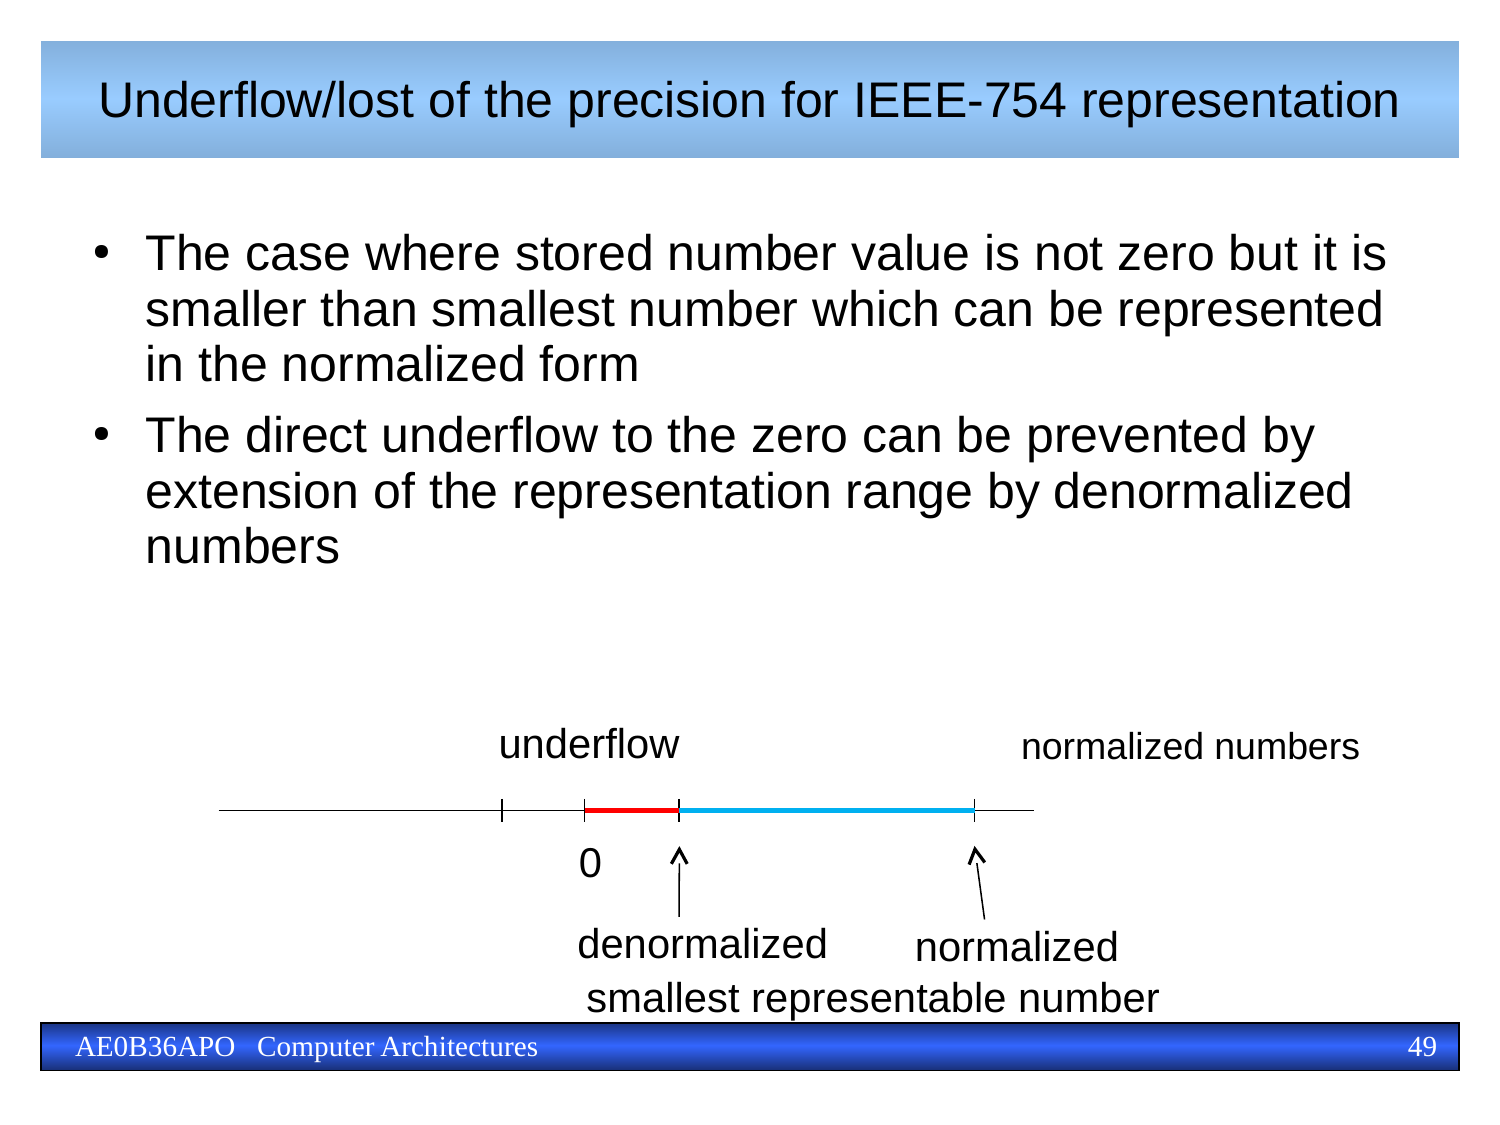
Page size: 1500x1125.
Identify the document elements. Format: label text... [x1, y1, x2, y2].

list The case where stored number value is not zero but it is smaller than smallest number which can be represented in the normalized form The direct underflow to the zero can be prevented by extension of the representation range by denormalized numbers [75, 224, 1438, 613]
text_box denormalized [562, 909, 878, 976]
text_box normalized numbers [993, 714, 1375, 776]
text_box smallest representable number [556, 963, 1182, 1029]
text_box 0 [549, 827, 632, 894]
text_box normalized [899, 912, 1215, 978]
text_box underflow [483, 709, 700, 775]
title Underflow/lost of the precision for IEEE-754 representation [41, 41, 1459, 158]
